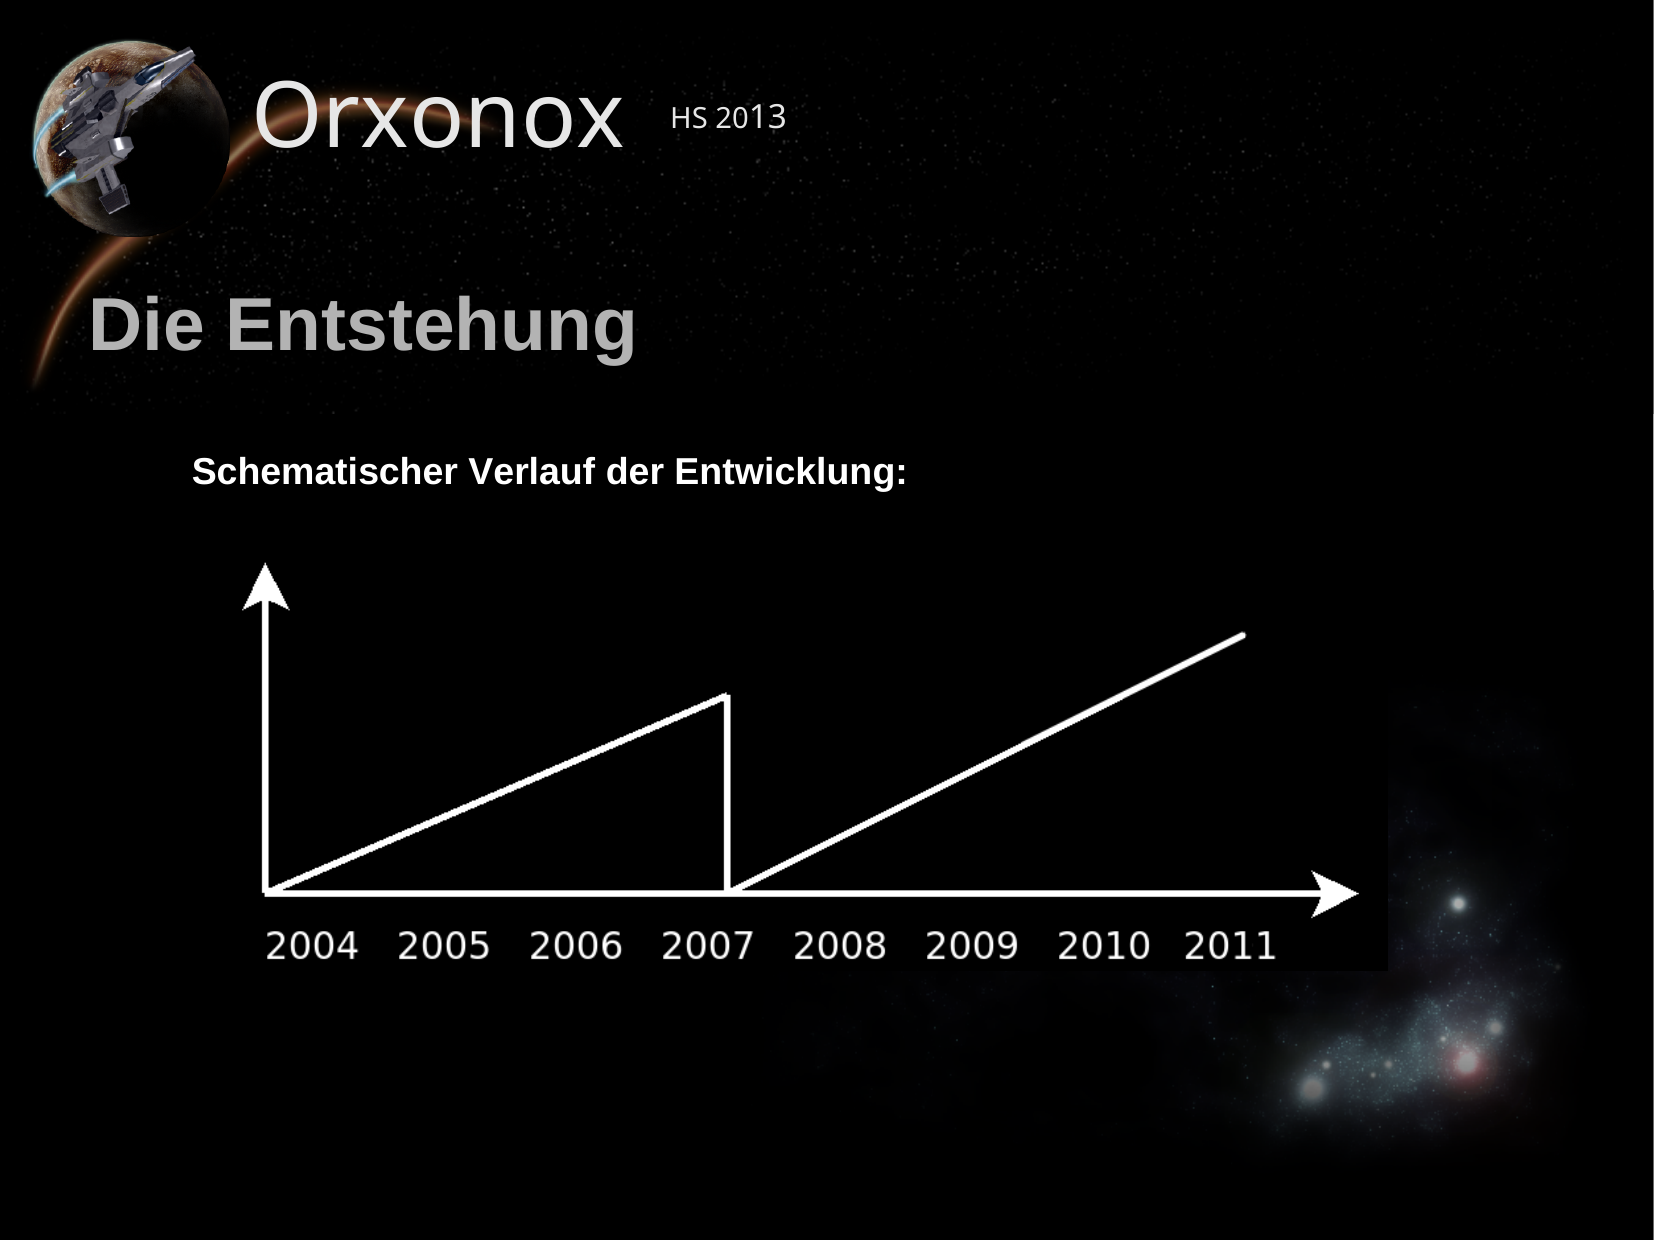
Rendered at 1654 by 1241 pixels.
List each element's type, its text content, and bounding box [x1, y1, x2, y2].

picture [241, 555, 1654, 1240]
title Die Entstehung [88, 273, 1577, 377]
text_box Schematischer Verlauf der Entwicklung: [177, 442, 1329, 542]
picture [0, 0, 1654, 521]
